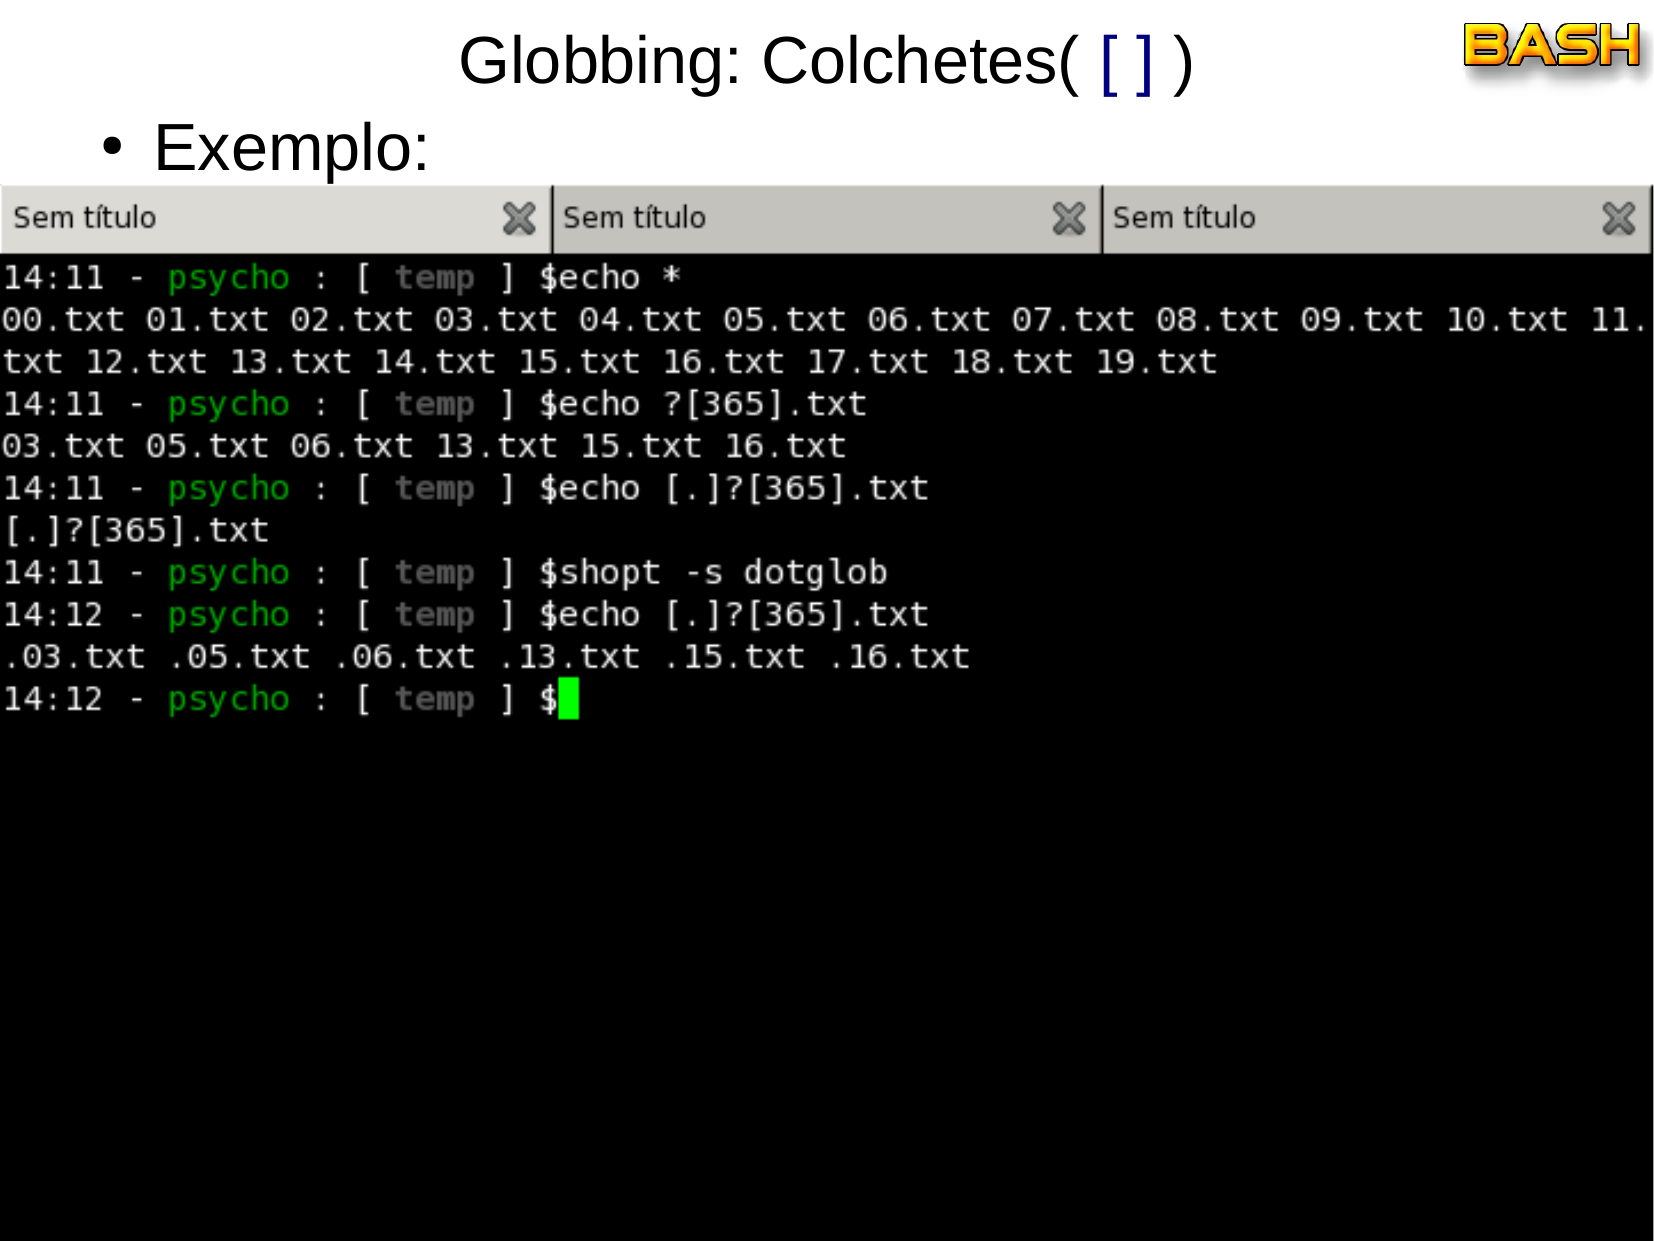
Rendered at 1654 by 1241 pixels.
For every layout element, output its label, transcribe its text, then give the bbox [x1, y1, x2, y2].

picture [1450, 0, 1654, 96]
list Exemplo: [82, 110, 1571, 184]
title Globbing: Colchetes( [ ] ) [82, 22, 1571, 98]
picture [0, 184, 1654, 1241]
